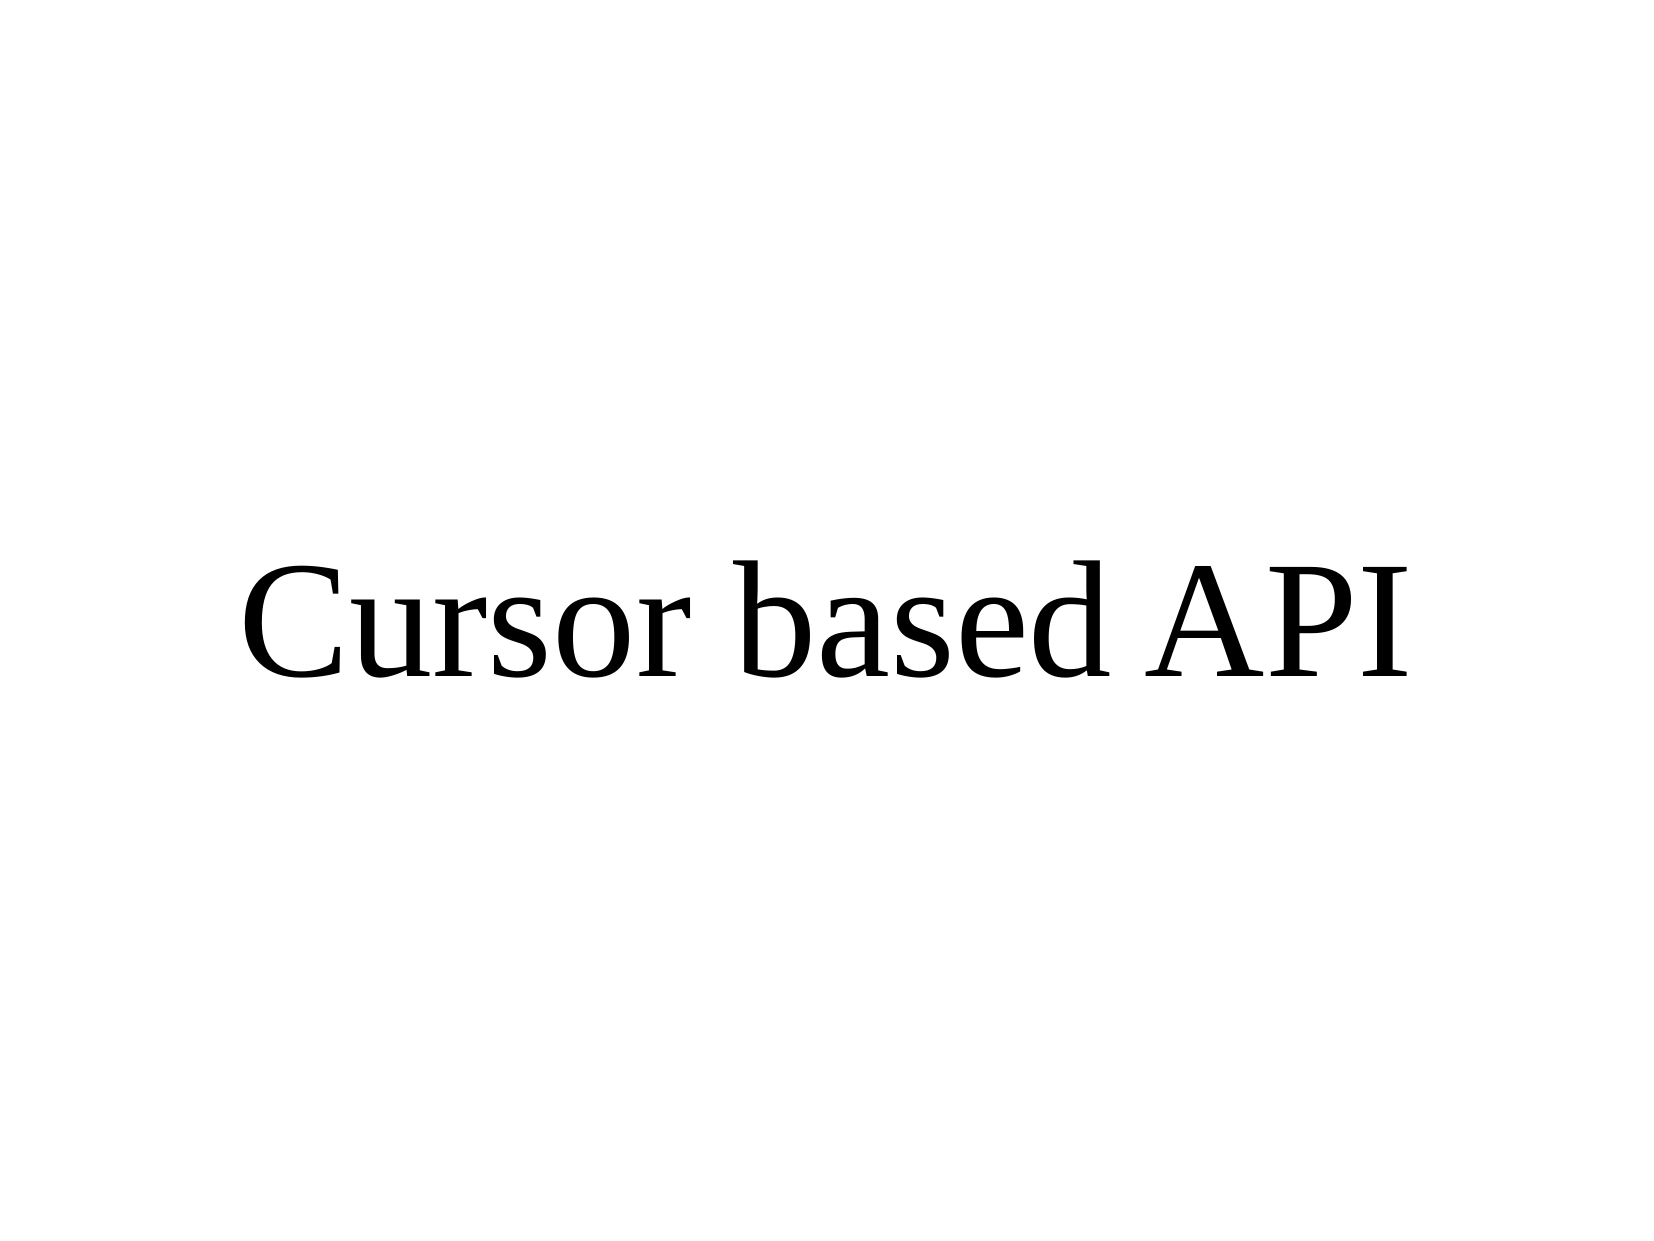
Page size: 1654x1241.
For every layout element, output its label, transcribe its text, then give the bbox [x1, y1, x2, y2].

title Cursor based API [0, 516, 1654, 724]
